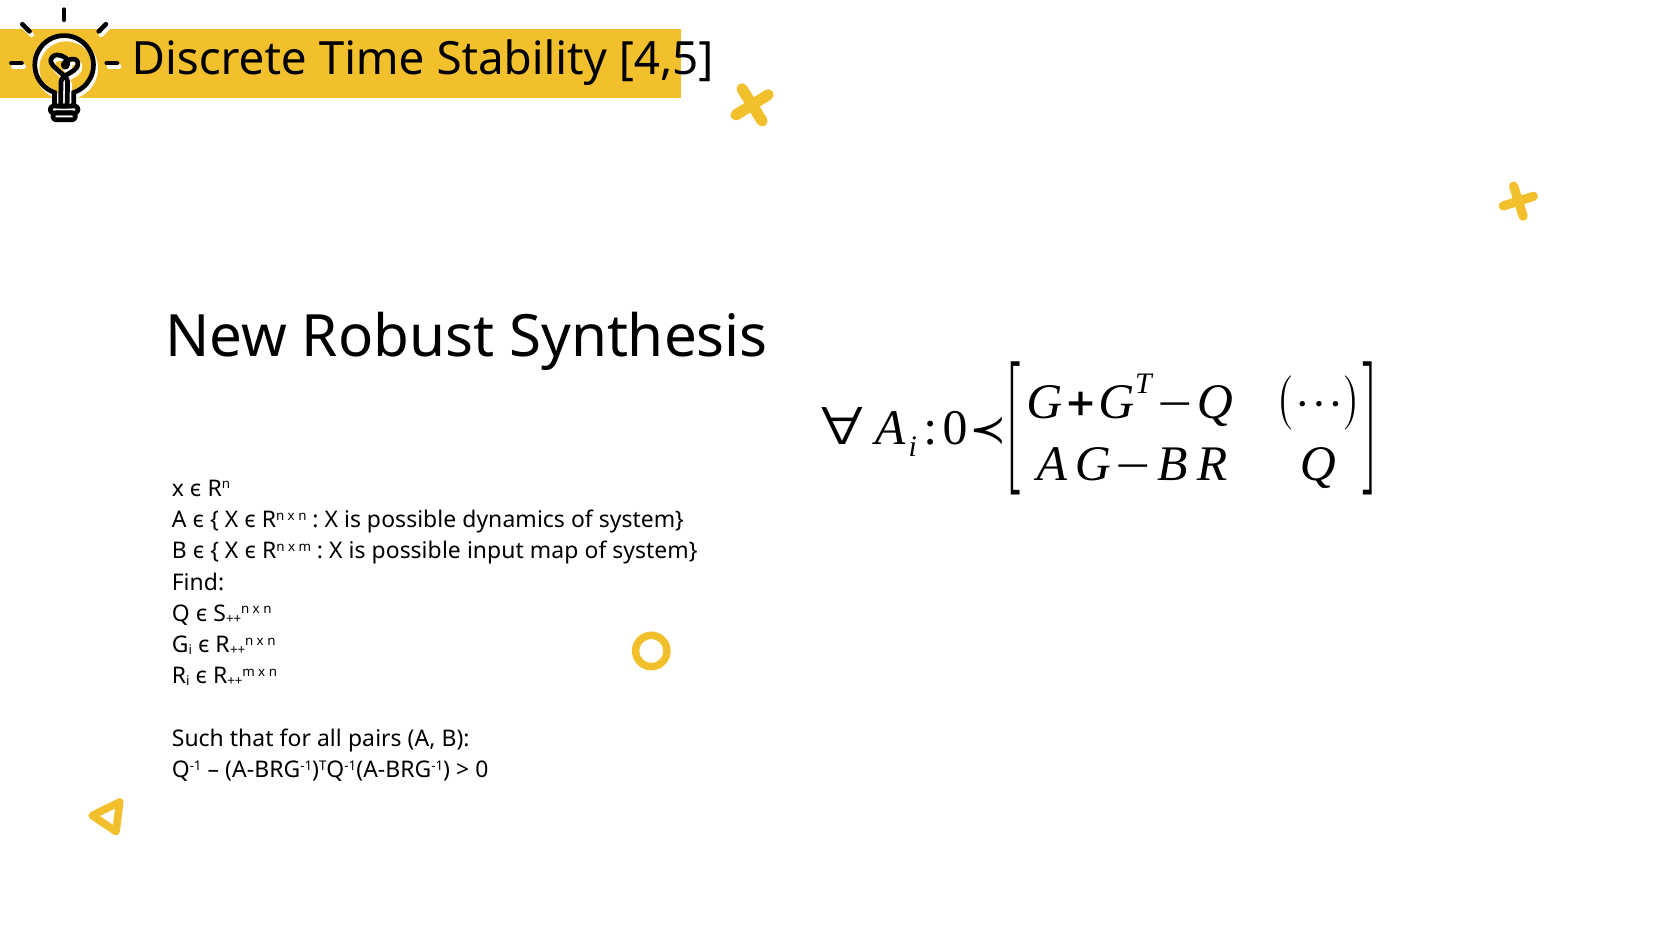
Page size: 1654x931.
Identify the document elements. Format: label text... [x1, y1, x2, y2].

text_box x ϵ Rn A ϵ { X ϵ Rn x n : X is possible dynamics of system} B ϵ { X ϵ Rn x m : X is possible input map of system} Find: Q ϵ S++n x n Gi ϵ R++n x n Ri ϵ R++m x n Such that for all pairs (A, B): Q-1 – (A-BRG-1)TQ-1(A-BRG-1) > 0 [171, 393, 751, 863]
title New Robust Synthesis [165, 289, 803, 379]
text_box [975, 300, 1651, 931]
chart [813, 359, 1382, 498]
title Discrete Time Stability [4,5] [131, 0, 751, 119]
